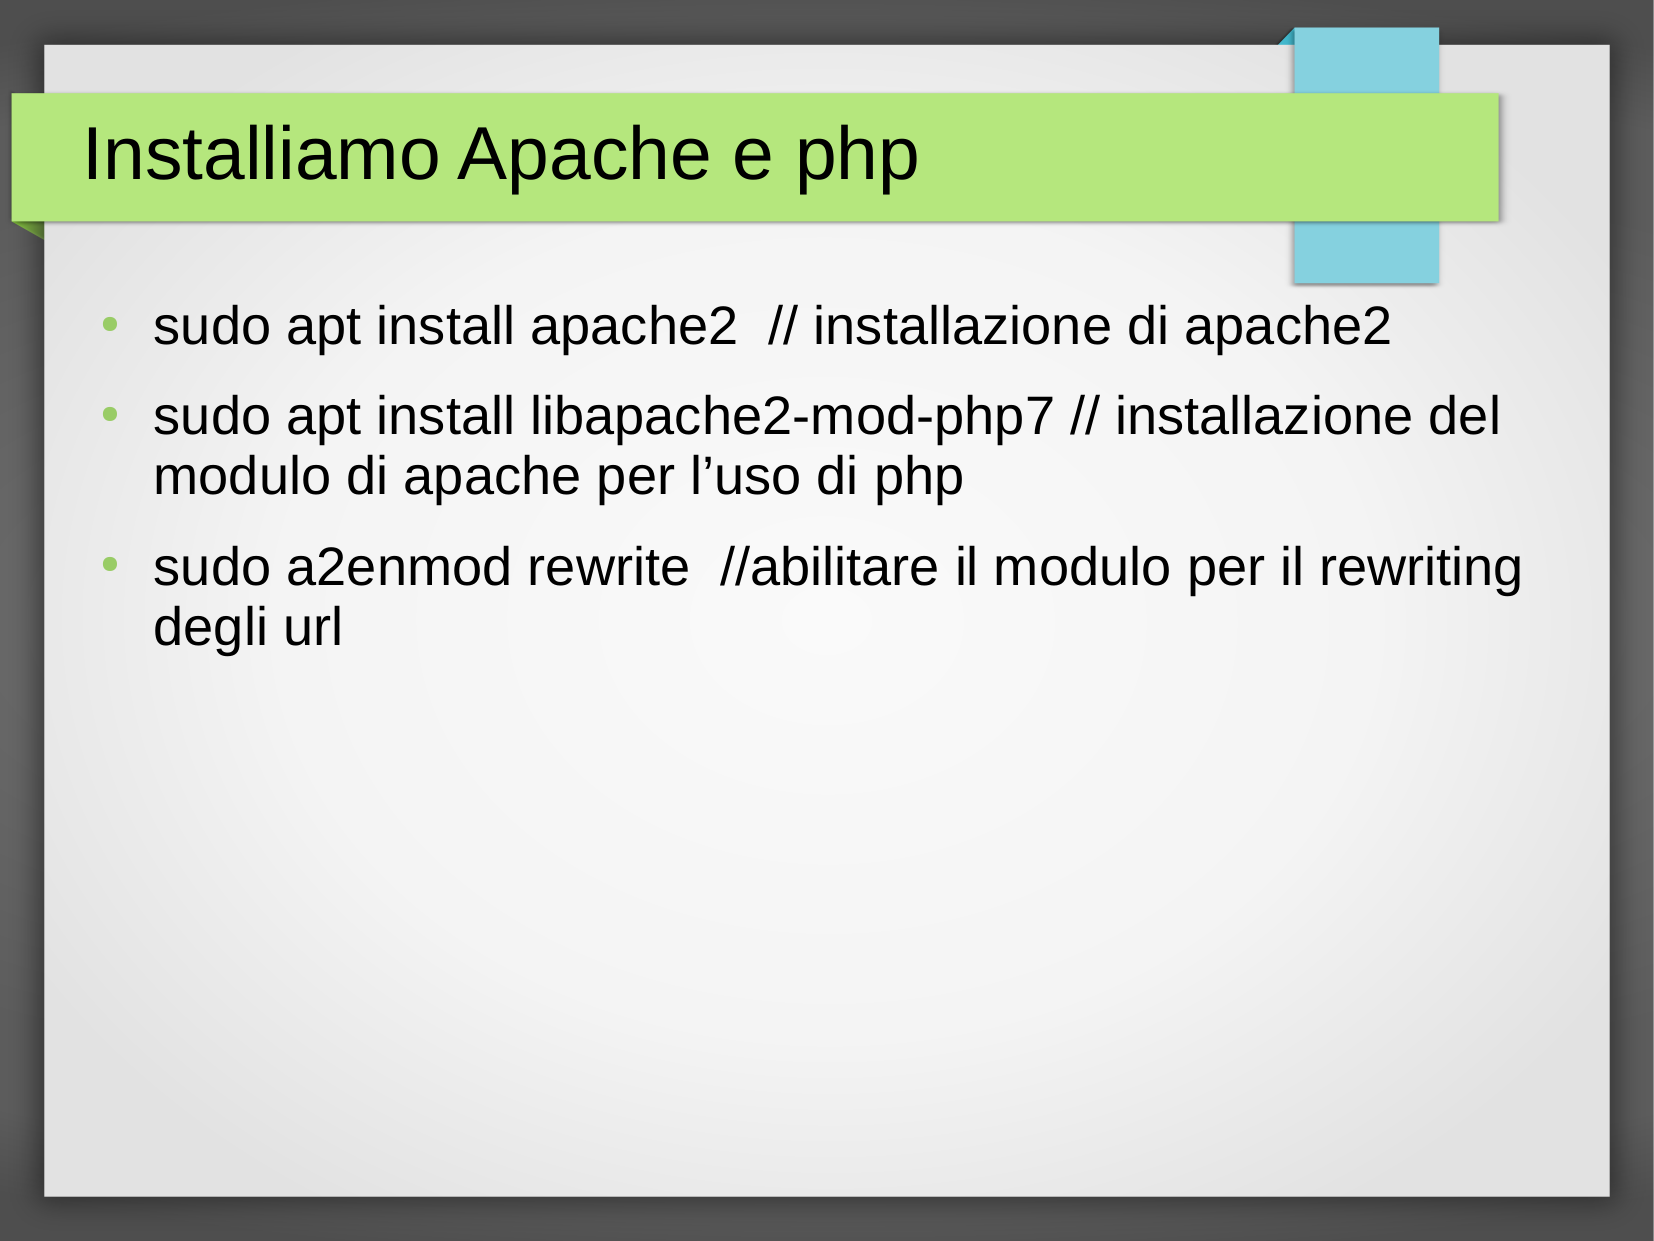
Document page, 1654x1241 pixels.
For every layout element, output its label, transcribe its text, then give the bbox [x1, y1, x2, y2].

list sudo apt install apache2 // installazione di apache2 sudo apt install libapache2-mod-php7 // installazione del modulo di apache per l’uso di php sudo a2enmod rewrite //abilitare il modulo per il rewriting degli url [82, 295, 1571, 1015]
picture [0, 0, 1654, 1241]
title Installiamo Apache e php [82, 94, 1264, 213]
